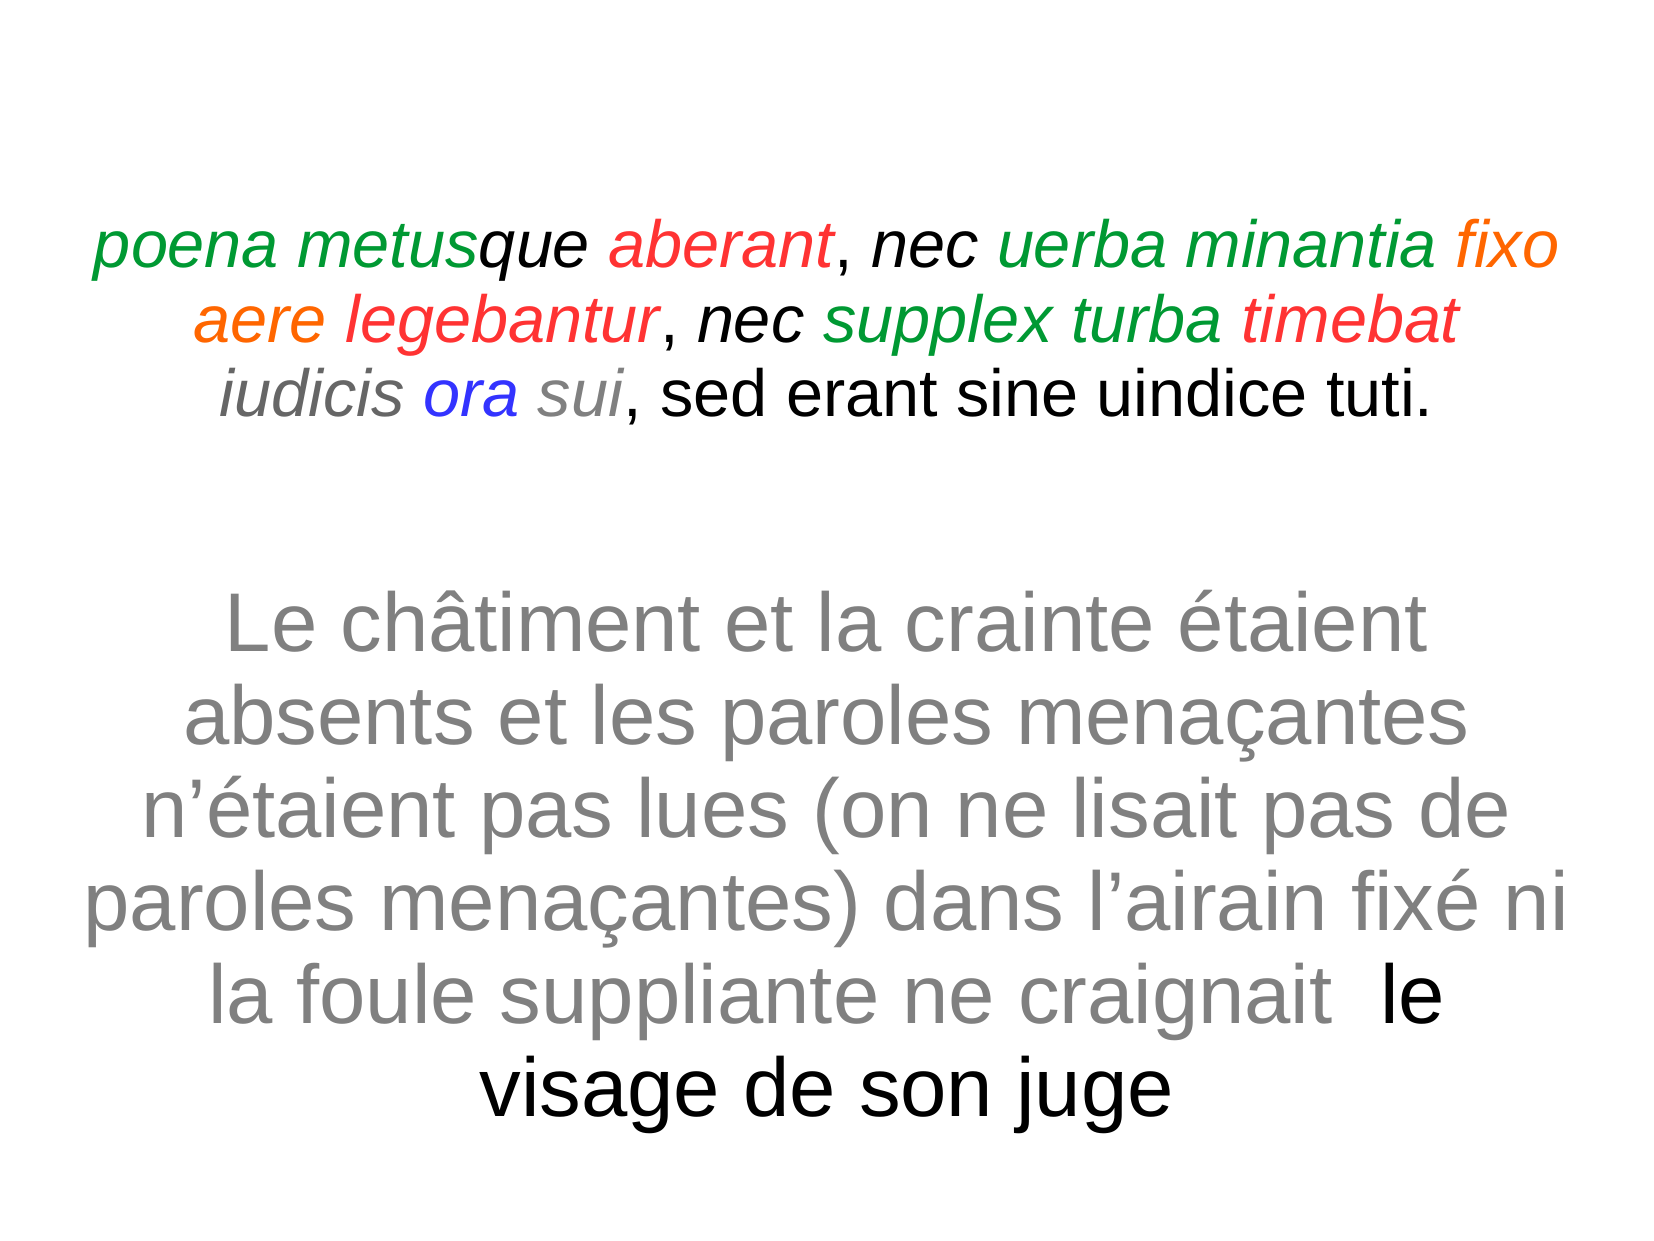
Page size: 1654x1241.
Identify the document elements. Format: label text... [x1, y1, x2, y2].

title poena metusque aberant, nec uerba minantia fixo aere legebantur, nec supplex turba timebat iudicis ora sui, sed erant sine uindice tuti. [47, 35, 1607, 603]
subtitle Le châtiment et la crainte étaient absents et les paroles menaçantes n’étaient pas lues (on ne lisait pas de paroles menaçantes) dans l’airain fixé ni la foule suppliante ne craignait le visage de son juge [82, 576, 1571, 1135]
